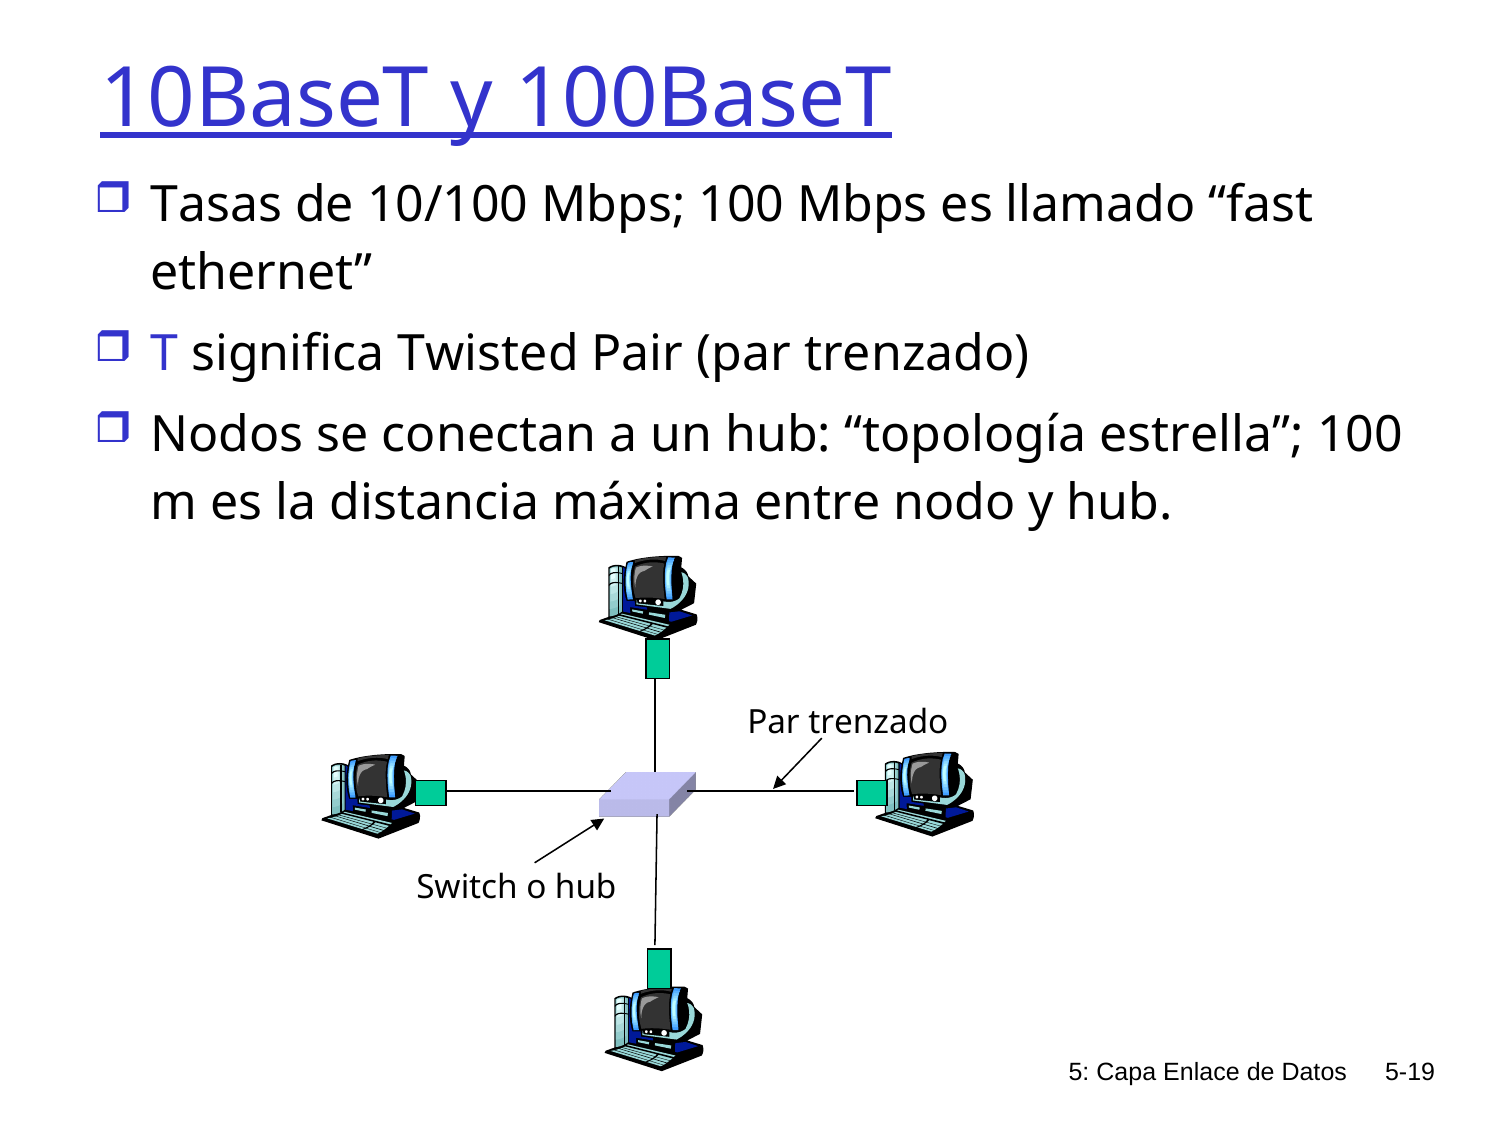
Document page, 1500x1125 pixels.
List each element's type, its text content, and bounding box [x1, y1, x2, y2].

picture [604, 985, 705, 1072]
text_box Par trenzado [732, 692, 964, 749]
title 10BaseT y 100BaseT [85, 0, 1361, 160]
text_box Switch o hub [401, 857, 632, 913]
picture [598, 555, 699, 641]
picture [321, 753, 422, 839]
picture [875, 751, 976, 837]
list Tasas de 10/100 Mbps; 100 Mbps es llamado “fast ethernet” T significa Twisted Pair (par trenzado) Nodos se conectan a un hub: “topología estrella”; 100 m es la distancia máxima entre nodo y hub. [79, 160, 1463, 526]
text_box [645, 638, 670, 679]
text_box [599, 772, 695, 816]
